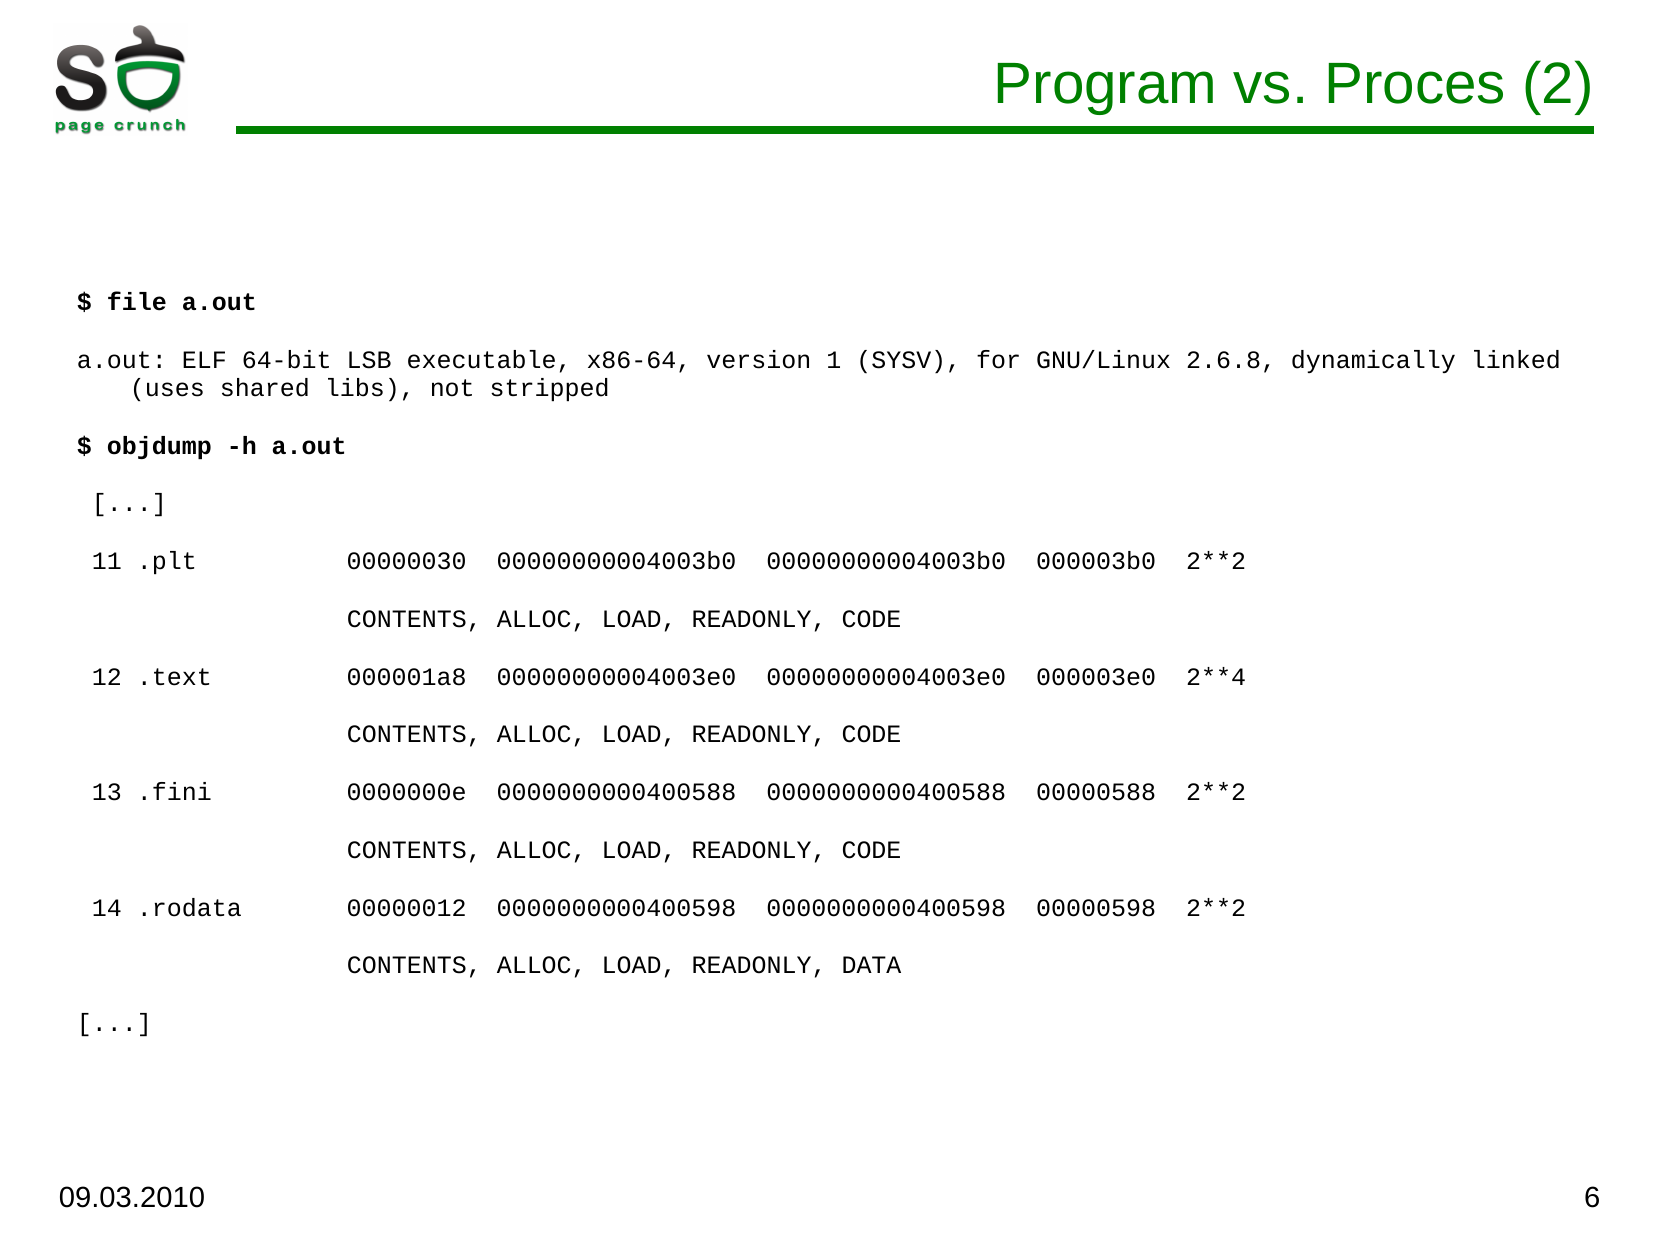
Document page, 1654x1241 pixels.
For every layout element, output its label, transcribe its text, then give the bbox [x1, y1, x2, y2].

list $ file a.out a.out: ELF 64-bit LSB executable, x86-64, version 1 (SYSV), for GNU/Linux 2.6.8, dynamically linked (uses shared libs), not stripped $ objdump -h a.out [...] 11 .plt 00000030 00000000004003b0 00000000004003b0 000003b0 2**2 CONTENTS, ALLOC, LOAD, READONLY, CODE 12 .text 000001a8 00000000004003e0 00000000004003e0 000003e0 2**4 CONTENTS, ALLOC, LOAD, READONLY, CODE 13 .fini 0000000e 0000000000400588 0000000000400588 00000588 2**2 CONTENTS, ALLOC, LOAD, READONLY, CODE 14 .rodata 00000012 0000000000400598 0000000000400598 00000598 2**2 CONTENTS, ALLOC, LOAD, READONLY, DATA [...] [59, 177, 1595, 1152]
title Program vs. Proces (2) [236, 49, 1595, 119]
picture [53, 23, 188, 136]
